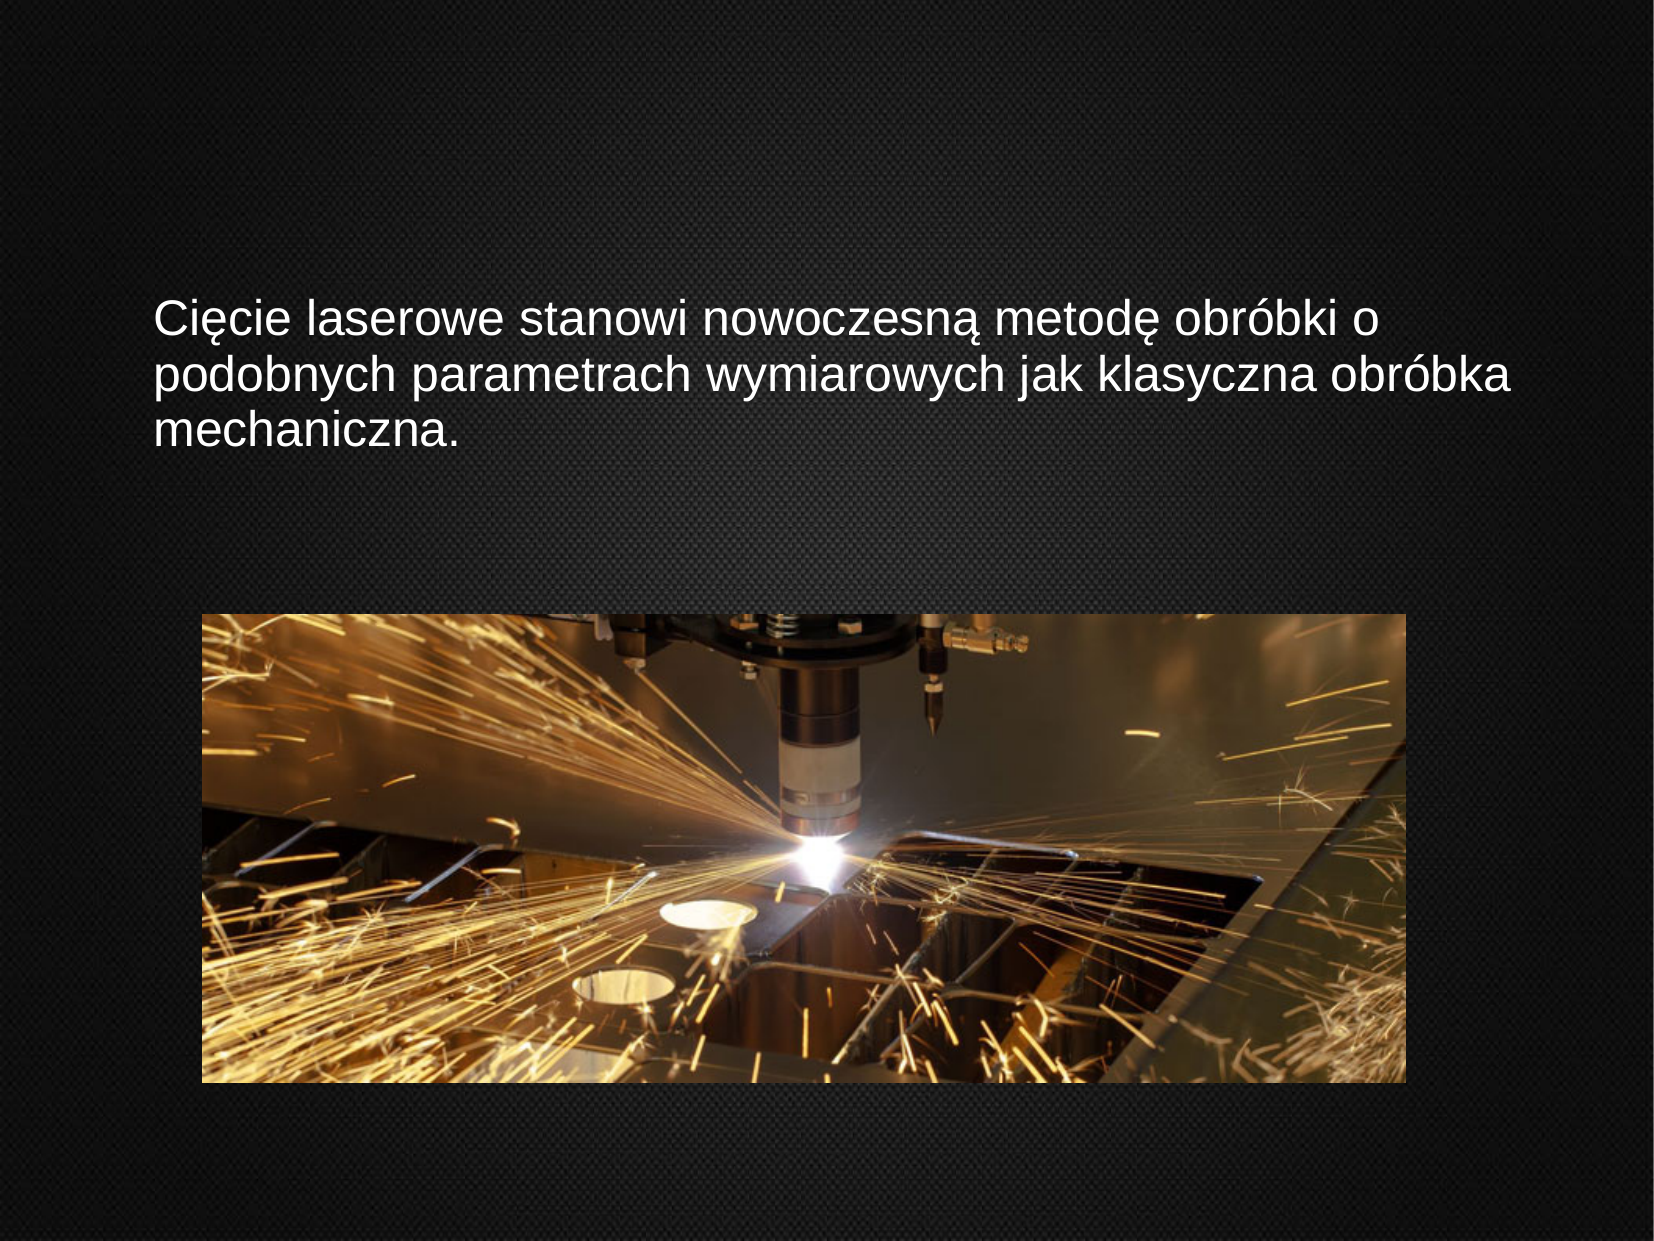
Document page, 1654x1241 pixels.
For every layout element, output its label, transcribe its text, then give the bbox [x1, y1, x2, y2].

list Cięcie laserowe stanowi nowoczesną metodę obróbki o podobnych parametrach wymiarowych jak klasyczna obróbka mechaniczna. [82, 290, 1571, 1010]
picture [0, 0, 1654, 1241]
